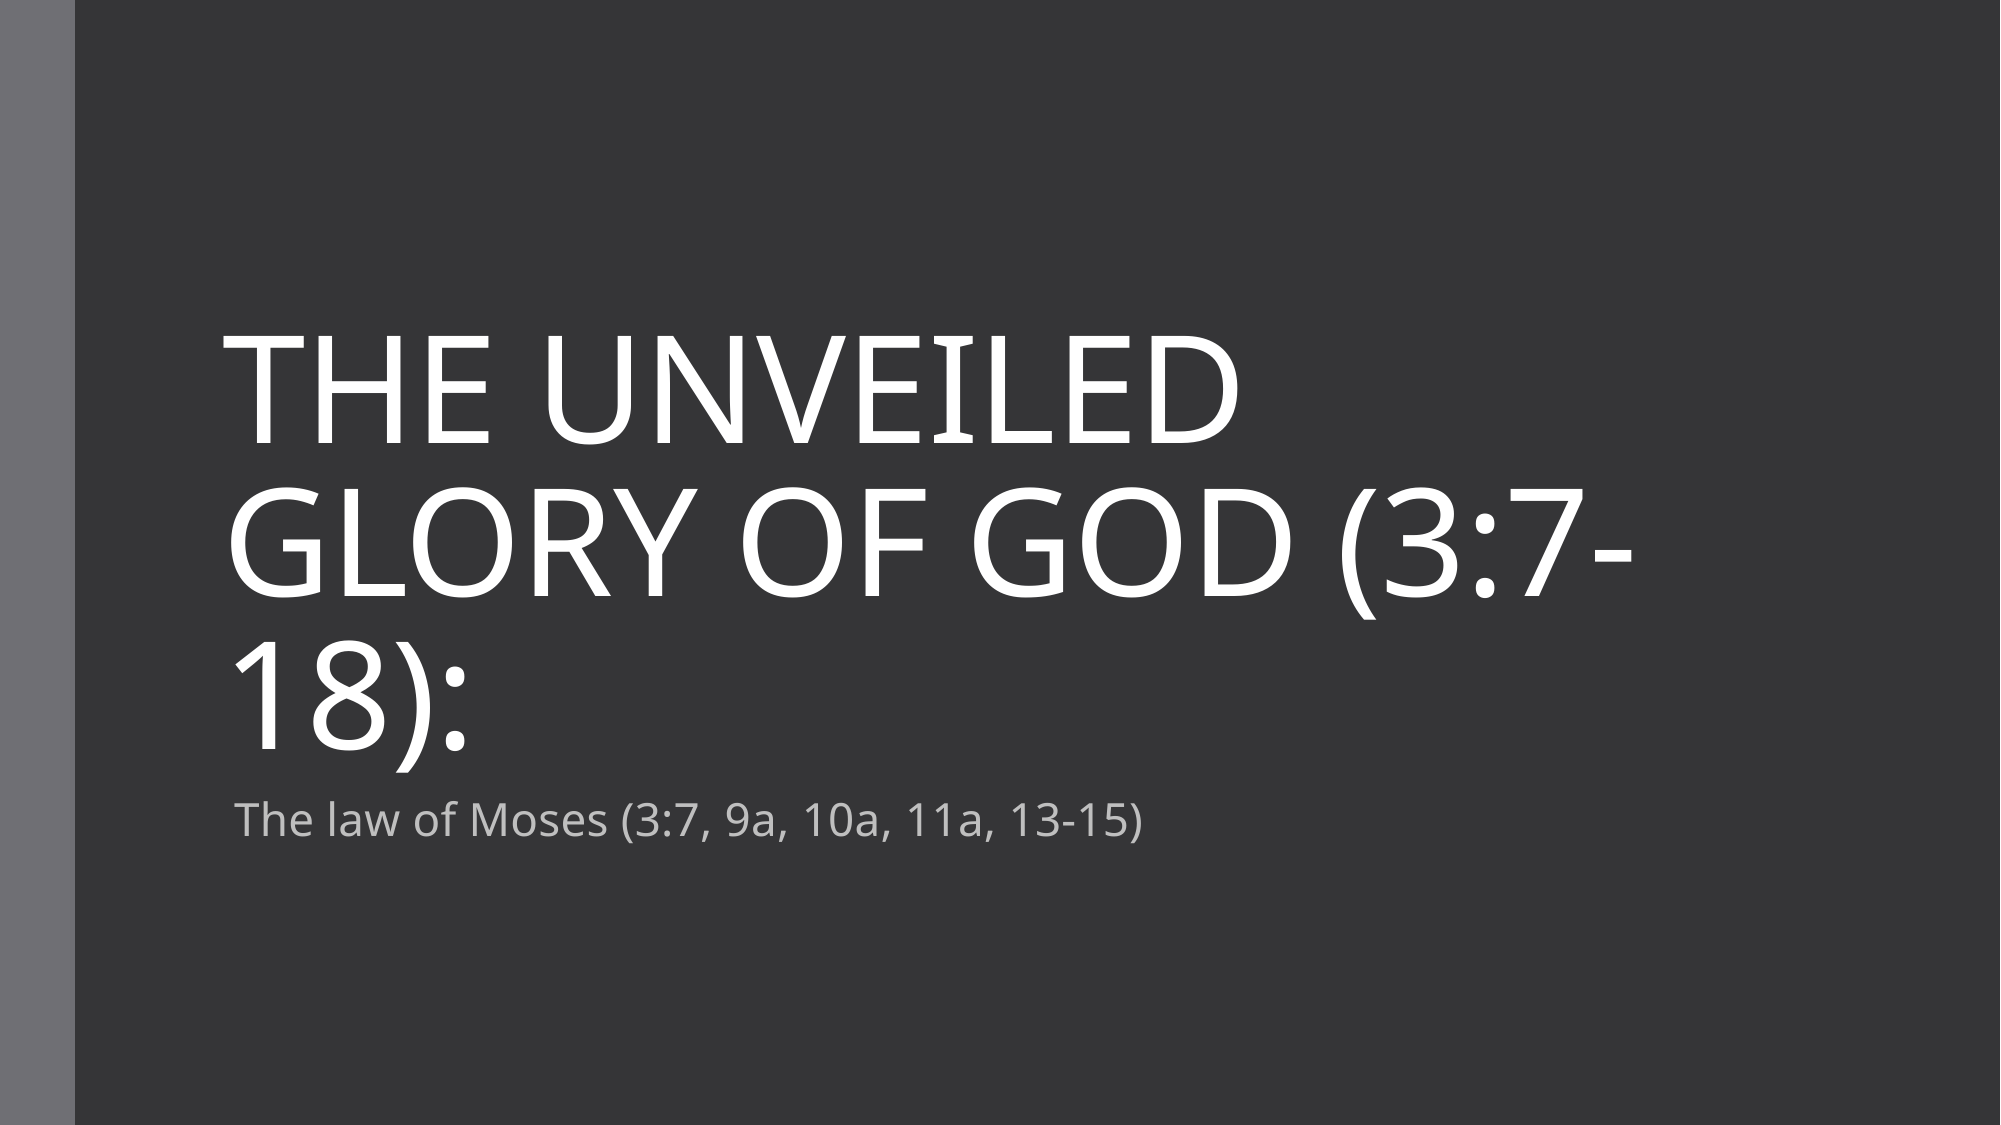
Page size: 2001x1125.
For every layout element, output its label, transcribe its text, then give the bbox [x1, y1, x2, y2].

subtitle The law of Moses (3:7, 9a, 10a, 11a, 13-15) [206, 787, 1752, 1066]
title THE UNVEILED GLORY OF GOD (3:7-18): [206, 124, 1752, 787]
